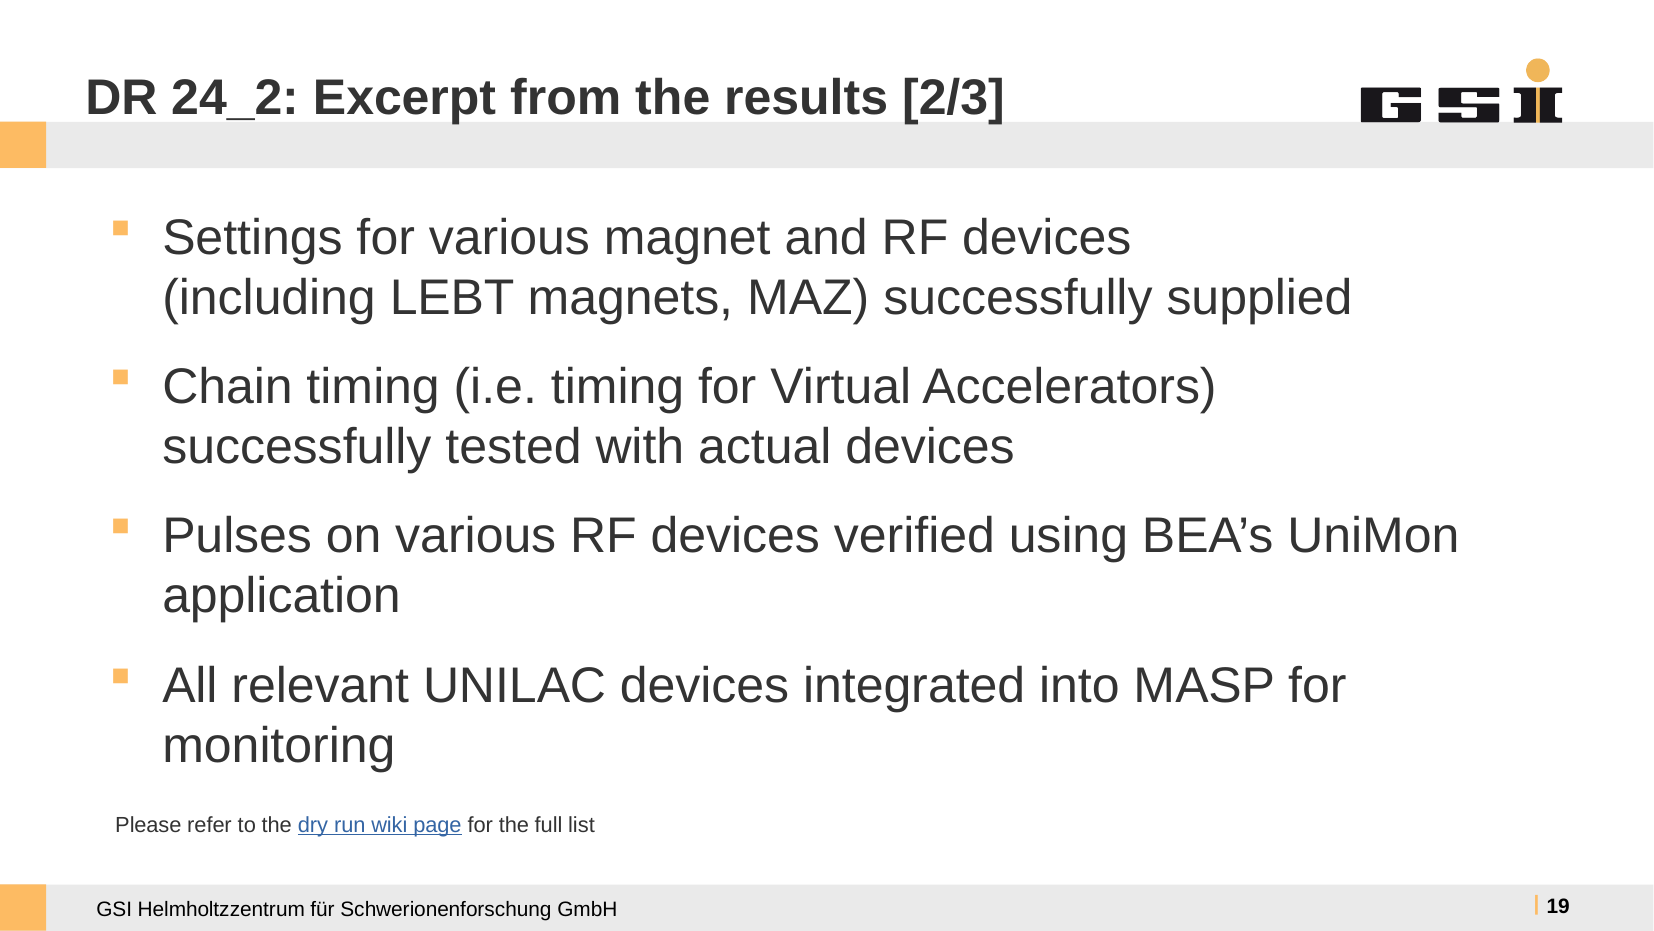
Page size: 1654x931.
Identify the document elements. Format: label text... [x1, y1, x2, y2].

title DR 24_2: Excerpt from the results [2/3] [70, 55, 1081, 132]
list Settings for various magnet and RF devices (including LEBT magnets, MAZ) successfully supplied Chain timing (i.e. timing for Virtual Accelerators) successfully tested with actual devices Pulses on various RF devices verified using BEA’s UniMon application All relevant UNILAC devices integrated into MASP for monitoring [76, 196, 1562, 862]
list Please refer to the dry run wiki page for the full list [100, 803, 1586, 874]
picture [1359, 56, 1564, 125]
